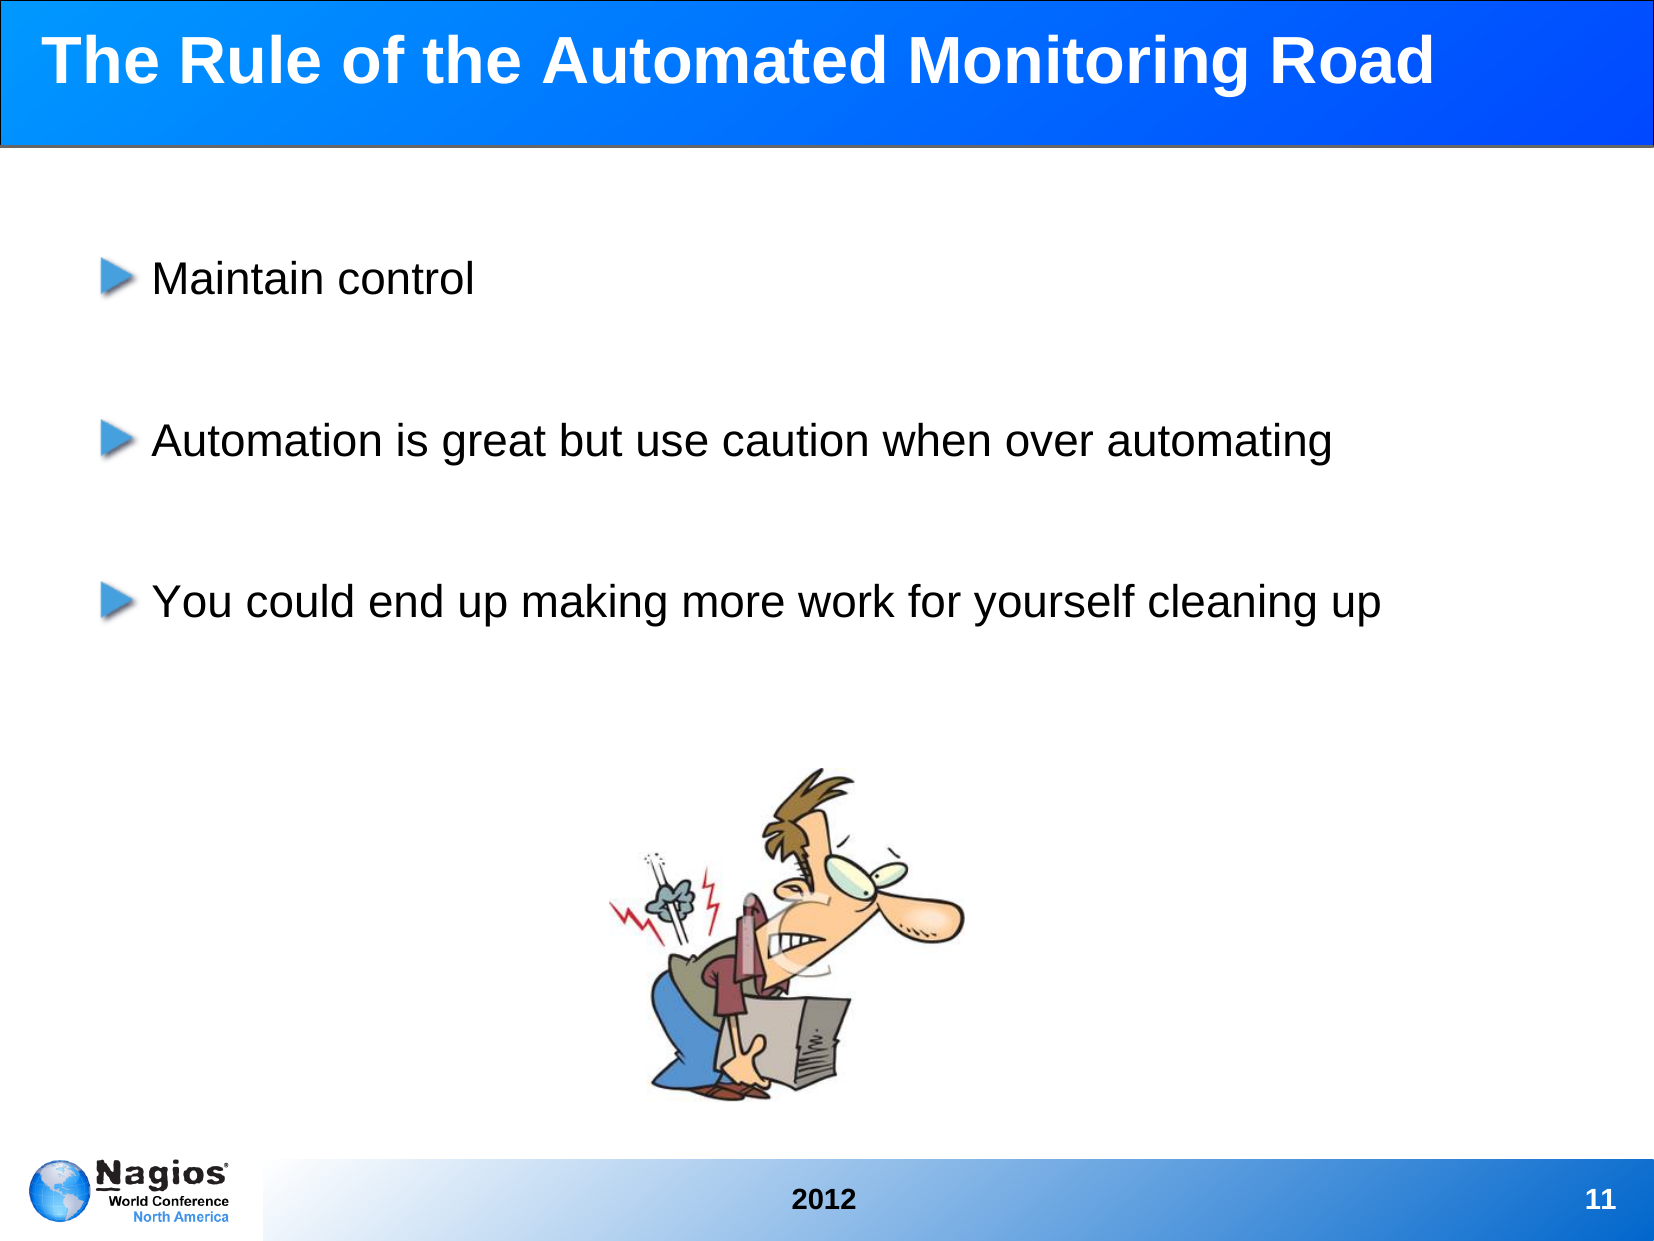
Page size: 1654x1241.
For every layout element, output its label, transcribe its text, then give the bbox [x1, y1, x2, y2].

list Maintain control Automation is great but use caution when over automating You could end up making more work for yourself cleaning up [80, 253, 1569, 1072]
picture [609, 768, 965, 1102]
picture [29, 1159, 229, 1235]
title The Rule of the Automated Monitoring Road [41, 3, 1608, 117]
